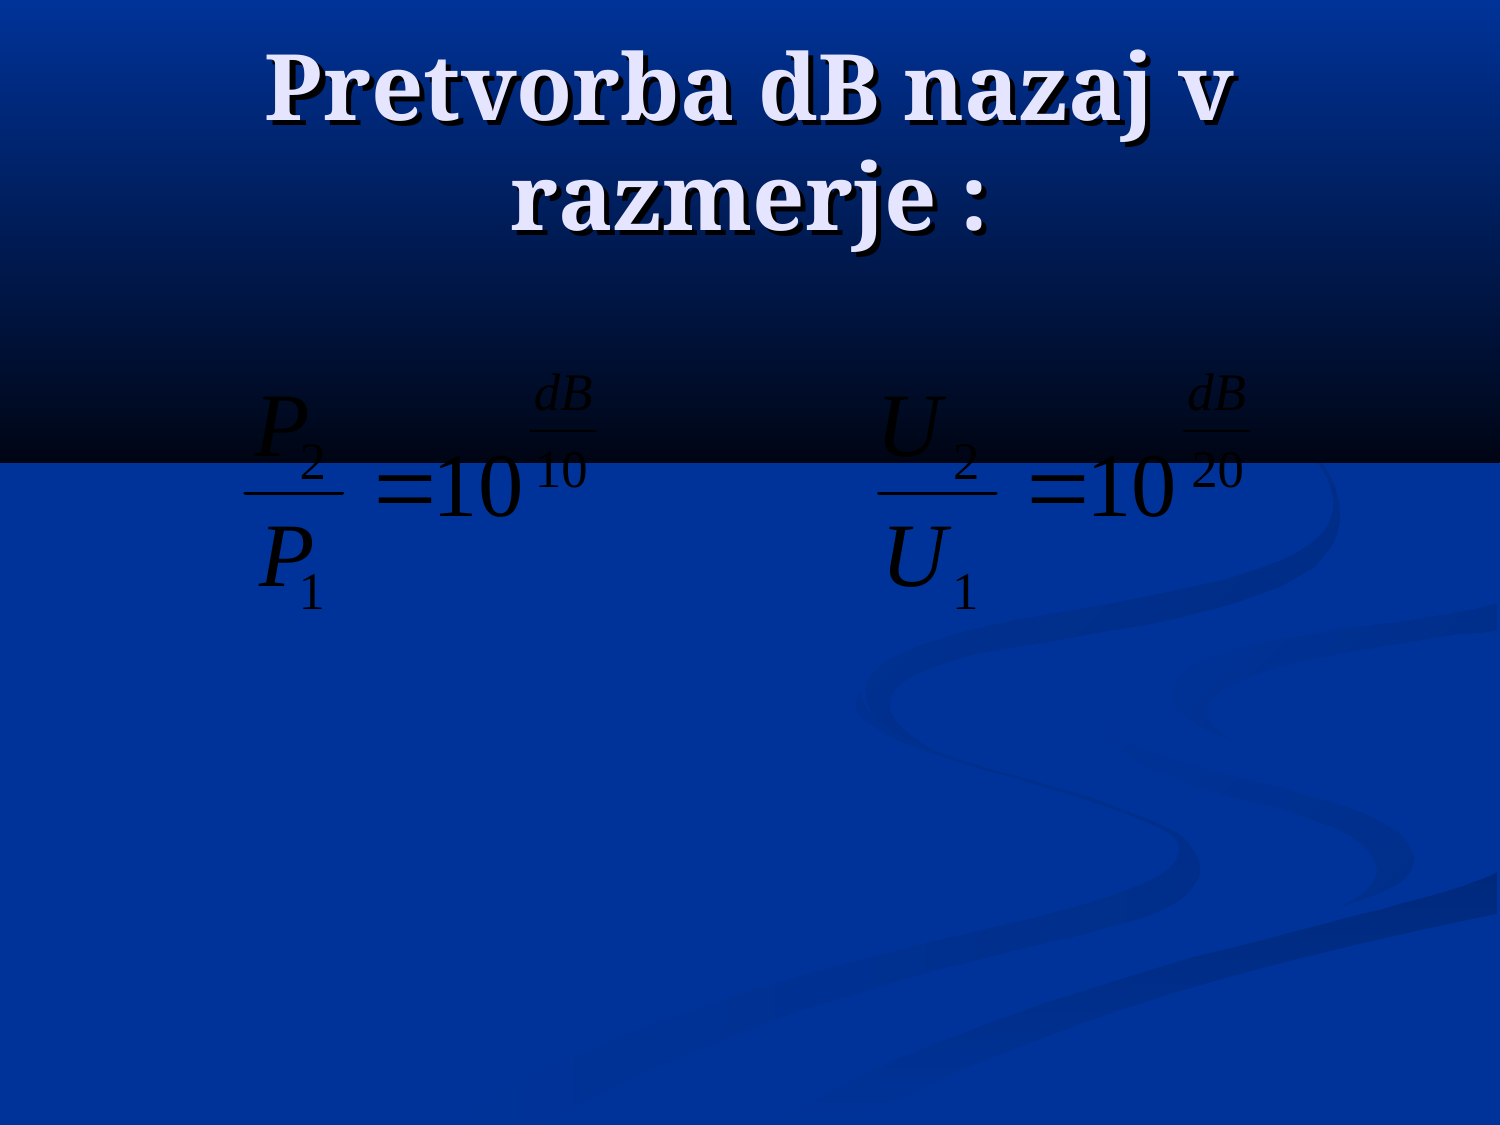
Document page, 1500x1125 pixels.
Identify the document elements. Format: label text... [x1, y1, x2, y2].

title Pretvorba dB nazaj v razmerje : [75, 45, 1426, 233]
chart [230, 350, 1272, 630]
